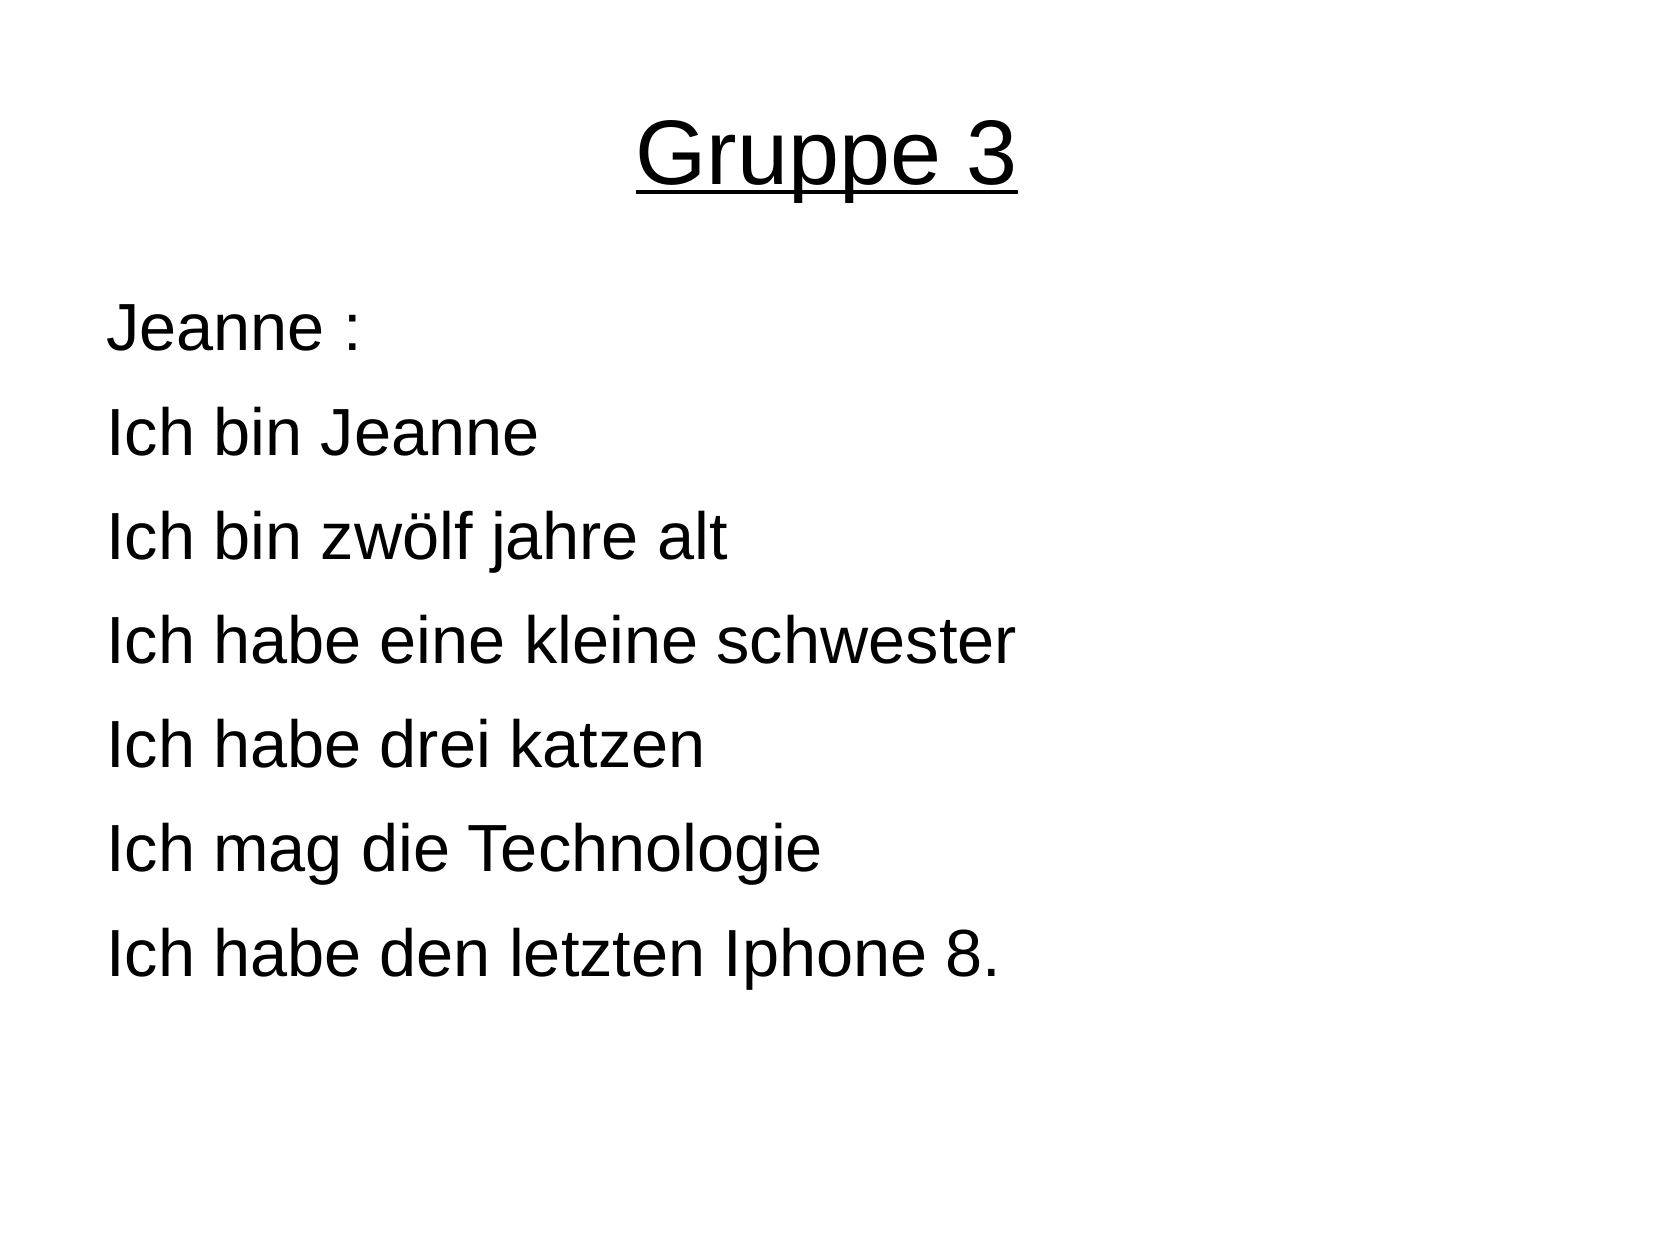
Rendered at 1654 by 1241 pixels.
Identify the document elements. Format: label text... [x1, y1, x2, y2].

title Gruppe 3 [82, 49, 1571, 257]
list Jeanne : Ich bin Jeanne Ich bin zwölf jahre alt Ich habe eine kleine schwester Ich habe drei katzen Ich mag die Technologie Ich habe den letzten Iphone 8. [35, 290, 1524, 1109]
